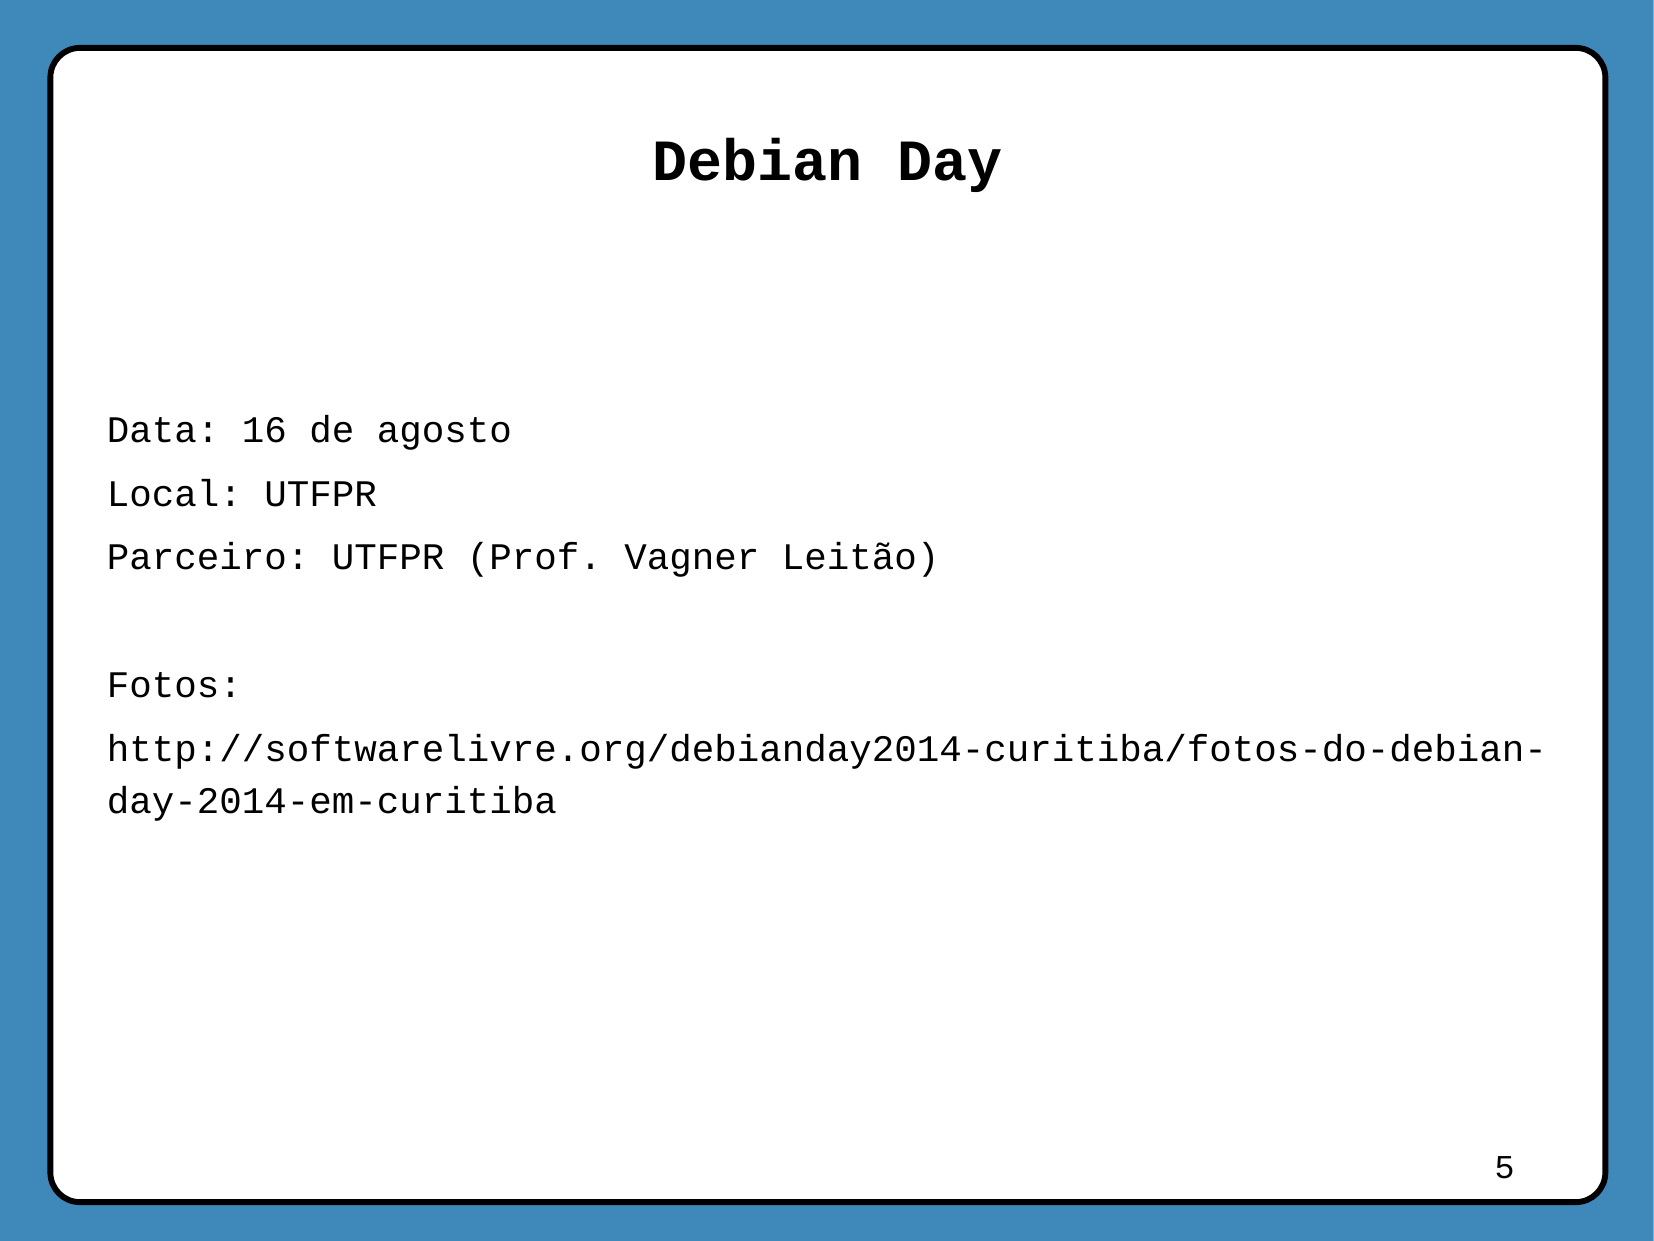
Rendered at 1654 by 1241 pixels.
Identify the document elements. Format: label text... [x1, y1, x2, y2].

picture [0, 0, 1654, 1241]
title Debian Day [121, 61, 1534, 269]
text_box <número> [1494, 1150, 1654, 1224]
list Data: 16 de agosto Local: UTFPR Parceiro: UTFPR (Prof. Vagner Leitão) Fotos: http://softwarelivre.org/debianday2014-curitiba/fotos-do-debian-day-2014-em-curitiba [106, 389, 1547, 1015]
